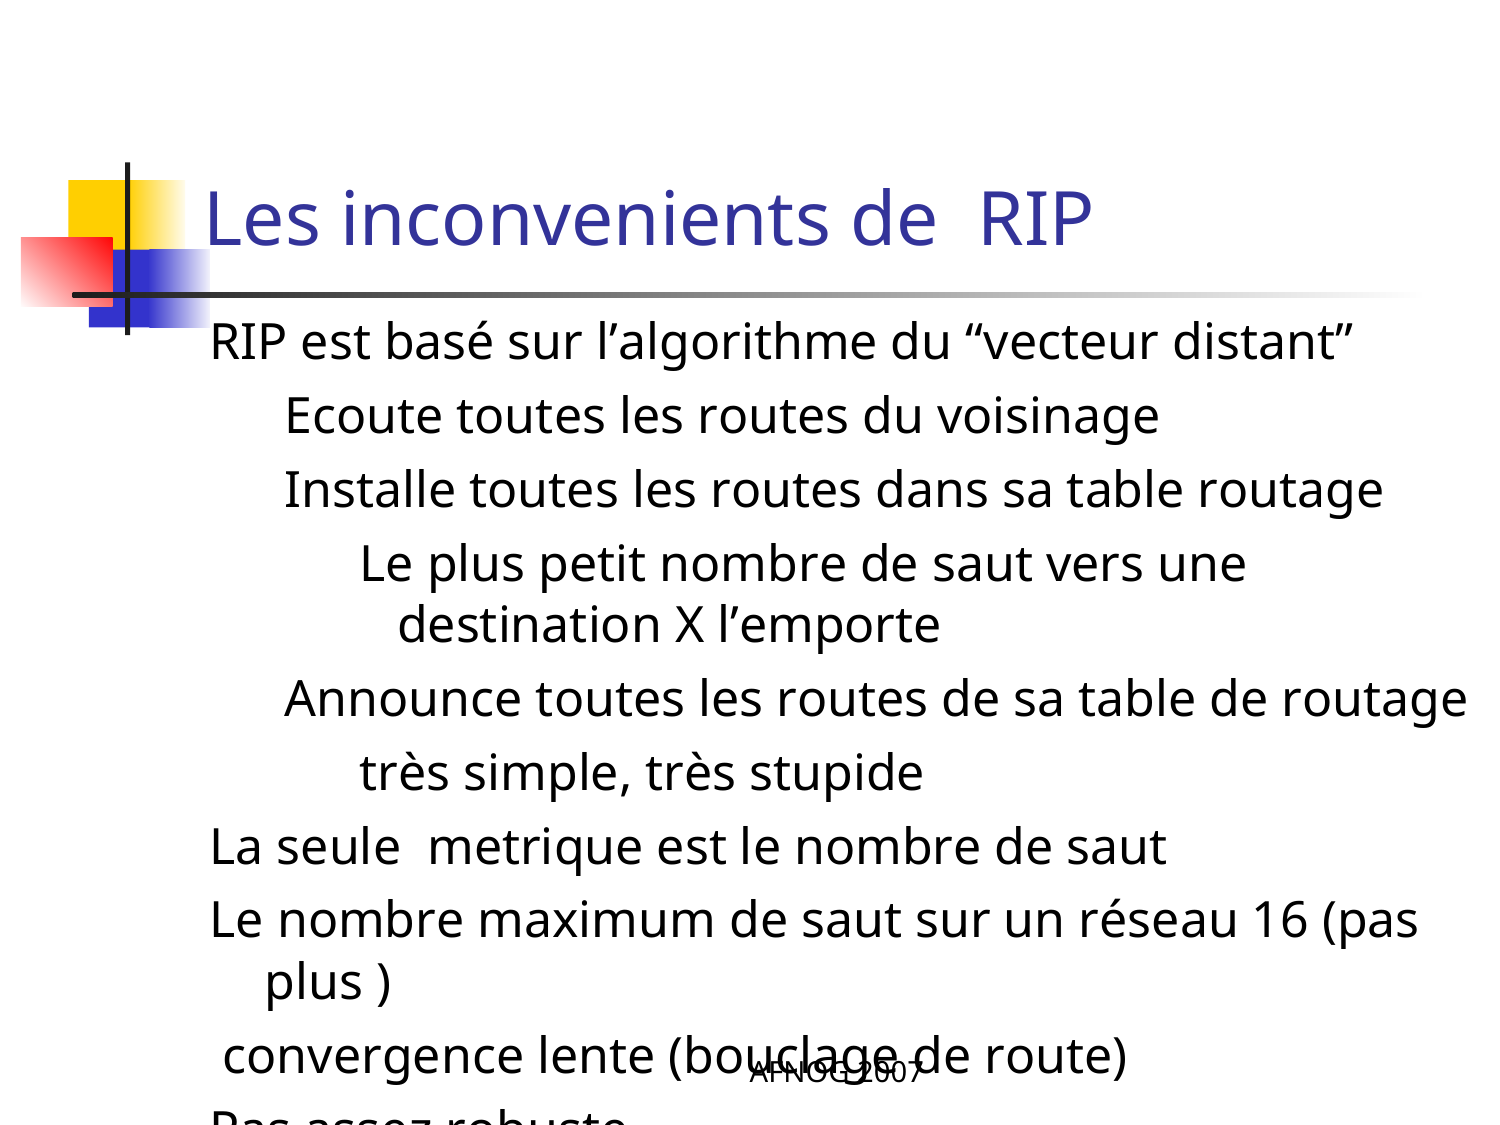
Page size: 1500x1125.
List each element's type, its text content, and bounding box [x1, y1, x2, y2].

title Les inconvenients de RIP [188, 35, 1468, 276]
list RIP est basé sur l’algorithme du “vecteur distant” Ecoute toutes les routes du voisinage Installe toutes les routes dans sa table routage Le plus petit nombre de saut vers une destination X l’emporte Announce toutes les routes de sa table de routage très simple, très stupide La seule metrique est le nombre de saut Le nombre maximum de saut sur un réseau 16 (pas plus ) convergence lente (bouclage de route) Pas assez robuste [194, 302, 1500, 1079]
